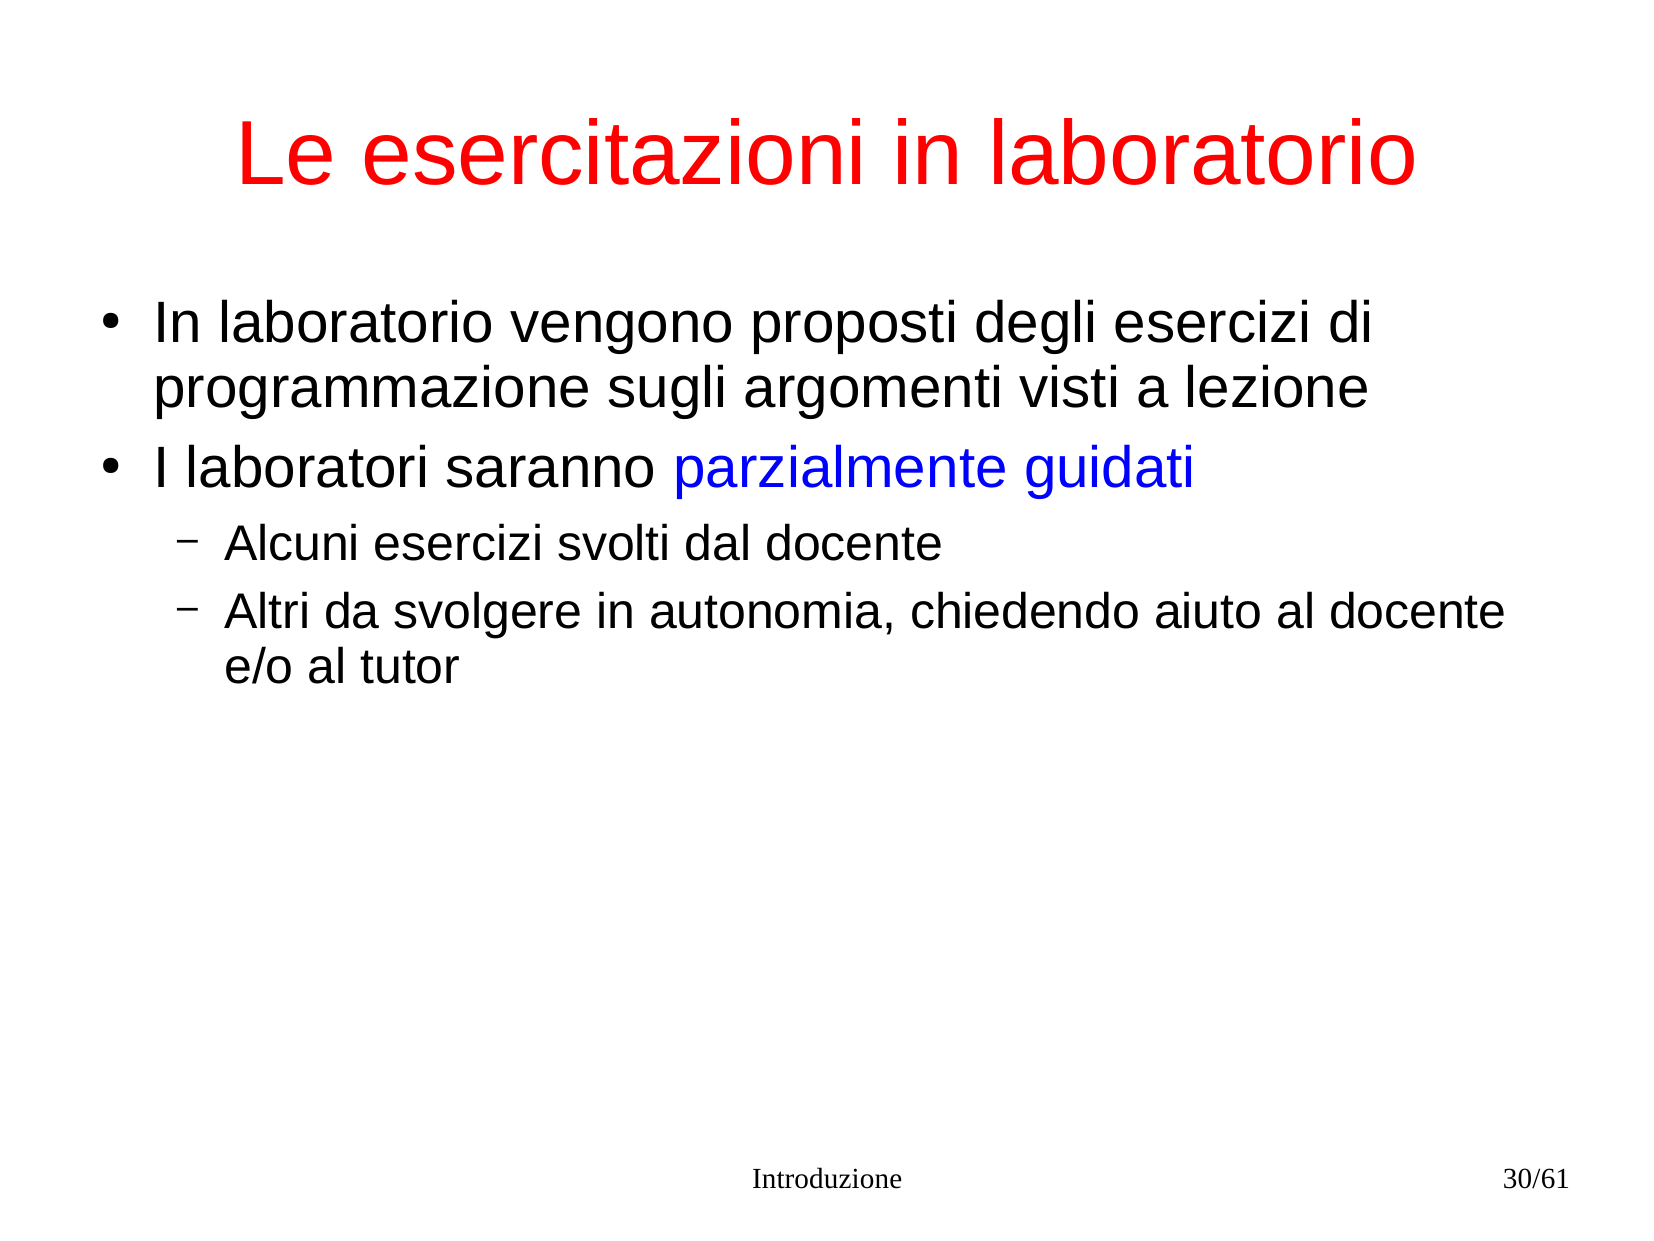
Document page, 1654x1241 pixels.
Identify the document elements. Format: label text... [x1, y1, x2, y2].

list In laboratorio vengono proposti degli esercizi di programmazione sugli argomenti visti a lezione I laboratori saranno parzialmente guidati Alcuni esercizi svolti dal docente Altri da svolgere in autonomia, chiedendo aiuto al docente e/o al tutor [82, 290, 1571, 1126]
title Le esercitazioni in laboratorio [82, 49, 1571, 257]
